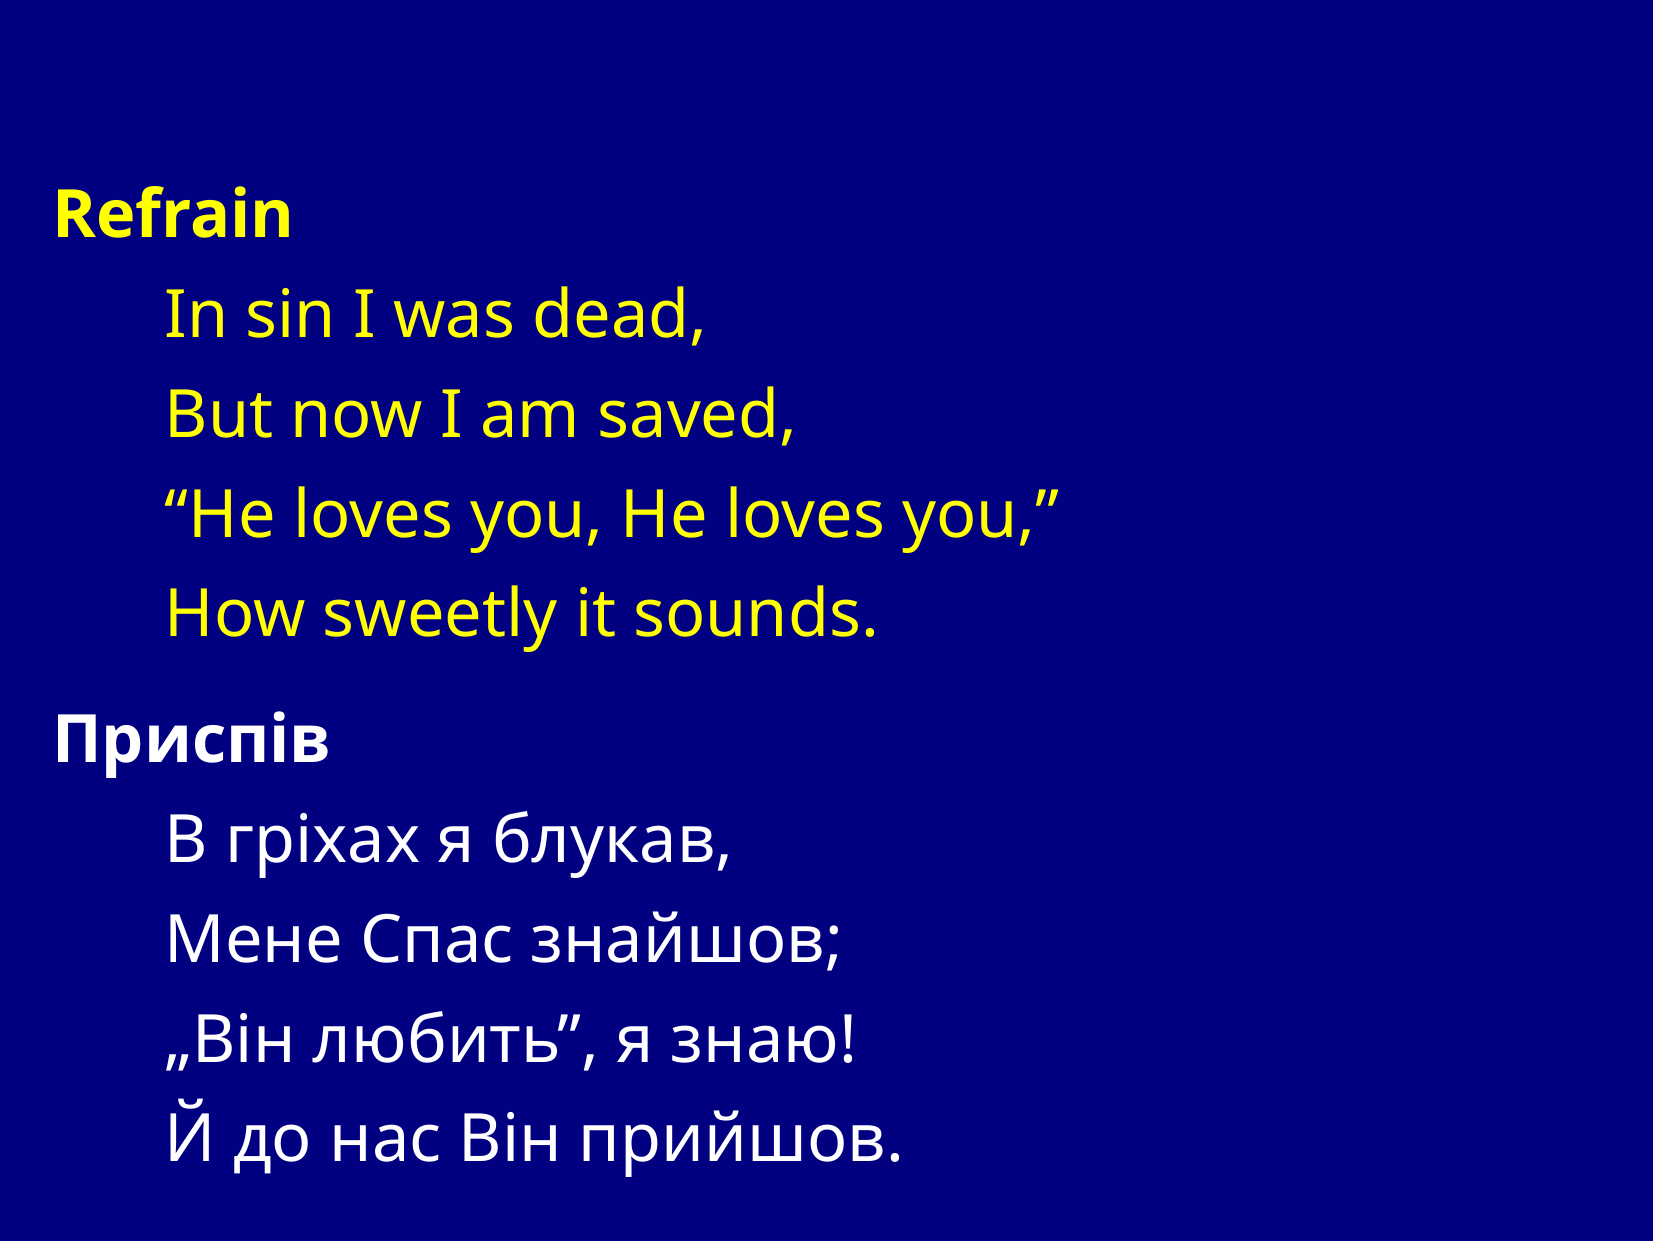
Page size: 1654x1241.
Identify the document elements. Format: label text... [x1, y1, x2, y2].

text_box Приспів В гріхах я блукав, Мене Спас знайшов; „Він любить”, я знаю! Й до нас Він прийшов. [37, 675, 1651, 1163]
text_box Refrain In sin I was dead, But now I am saved, “He loves you, He loves you,” How sweetly it sounds. [37, 150, 1651, 638]
